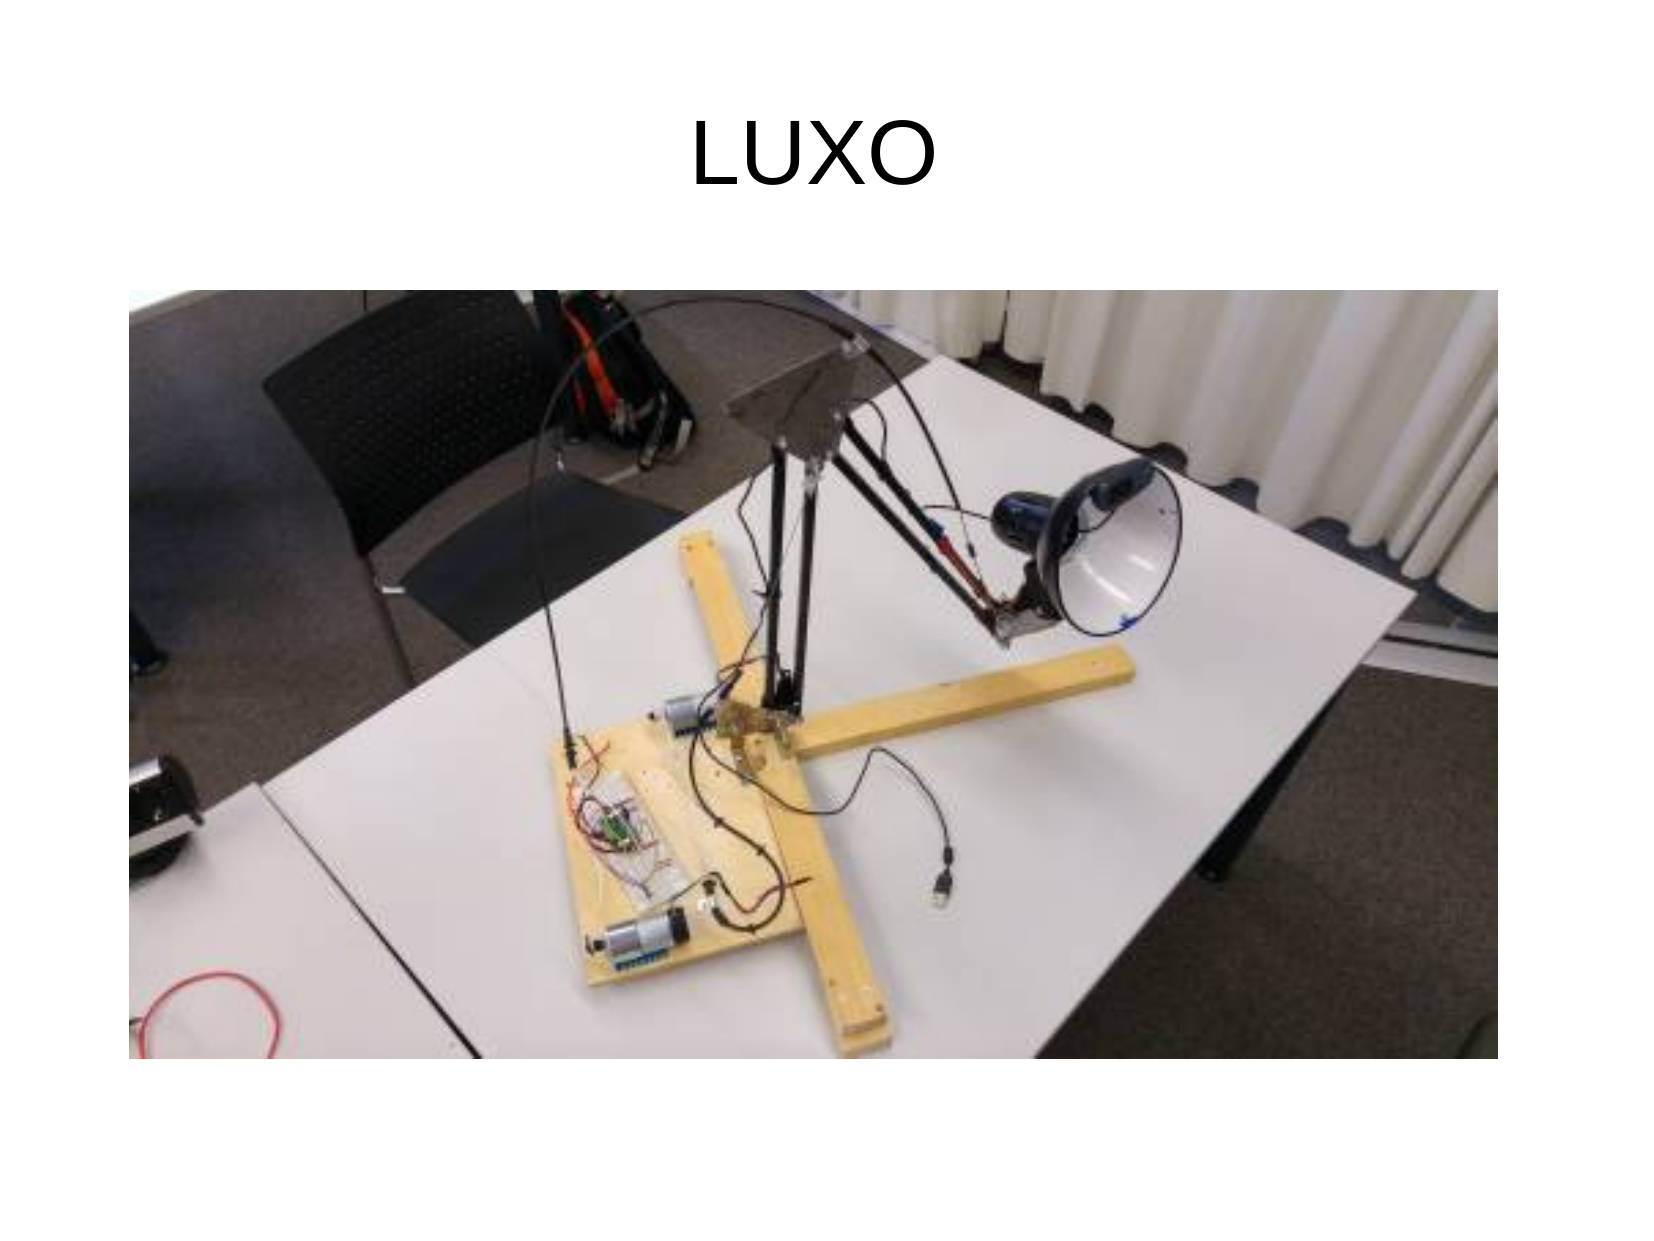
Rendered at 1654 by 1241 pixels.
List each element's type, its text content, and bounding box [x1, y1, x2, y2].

picture [129, 290, 1498, 1059]
title LUXO [82, 49, 1571, 257]
